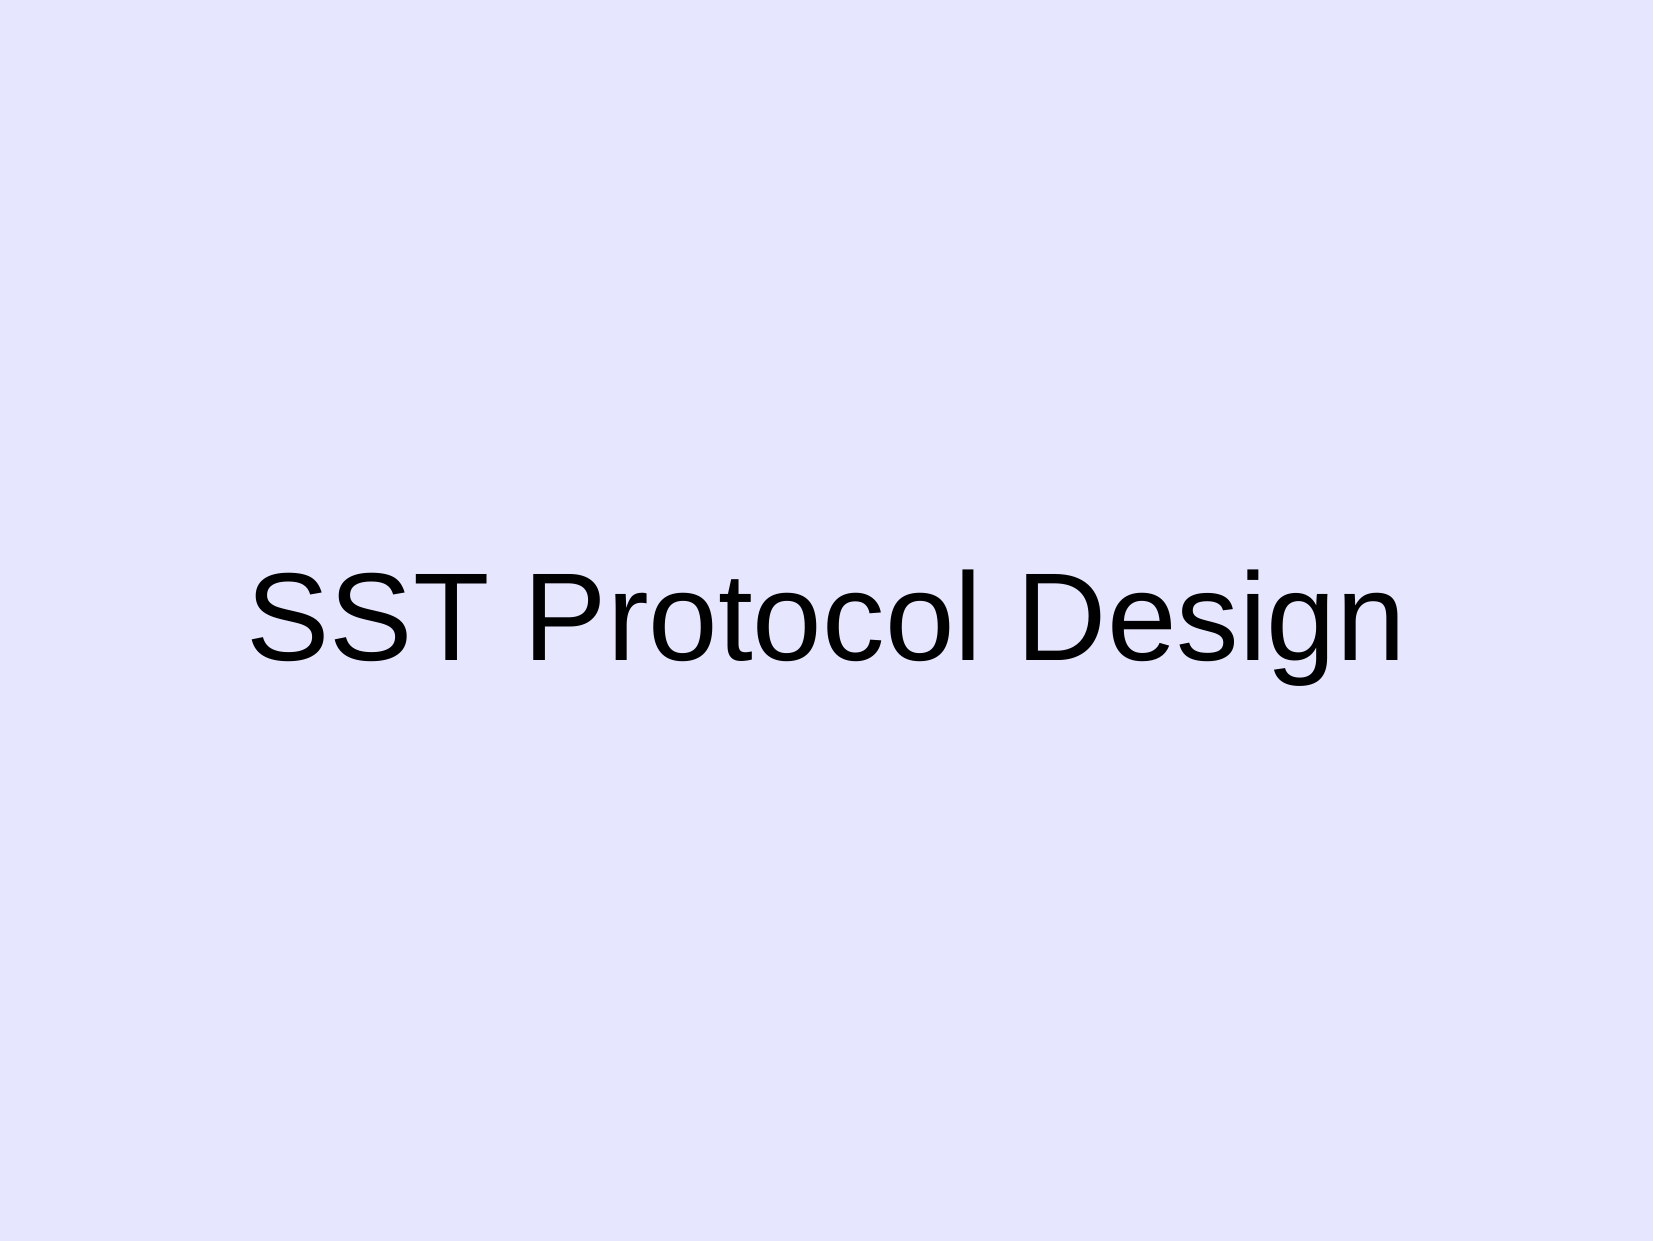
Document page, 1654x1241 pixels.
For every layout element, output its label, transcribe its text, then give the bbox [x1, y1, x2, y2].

title SST Protocol Design [82, 91, 1571, 1144]
